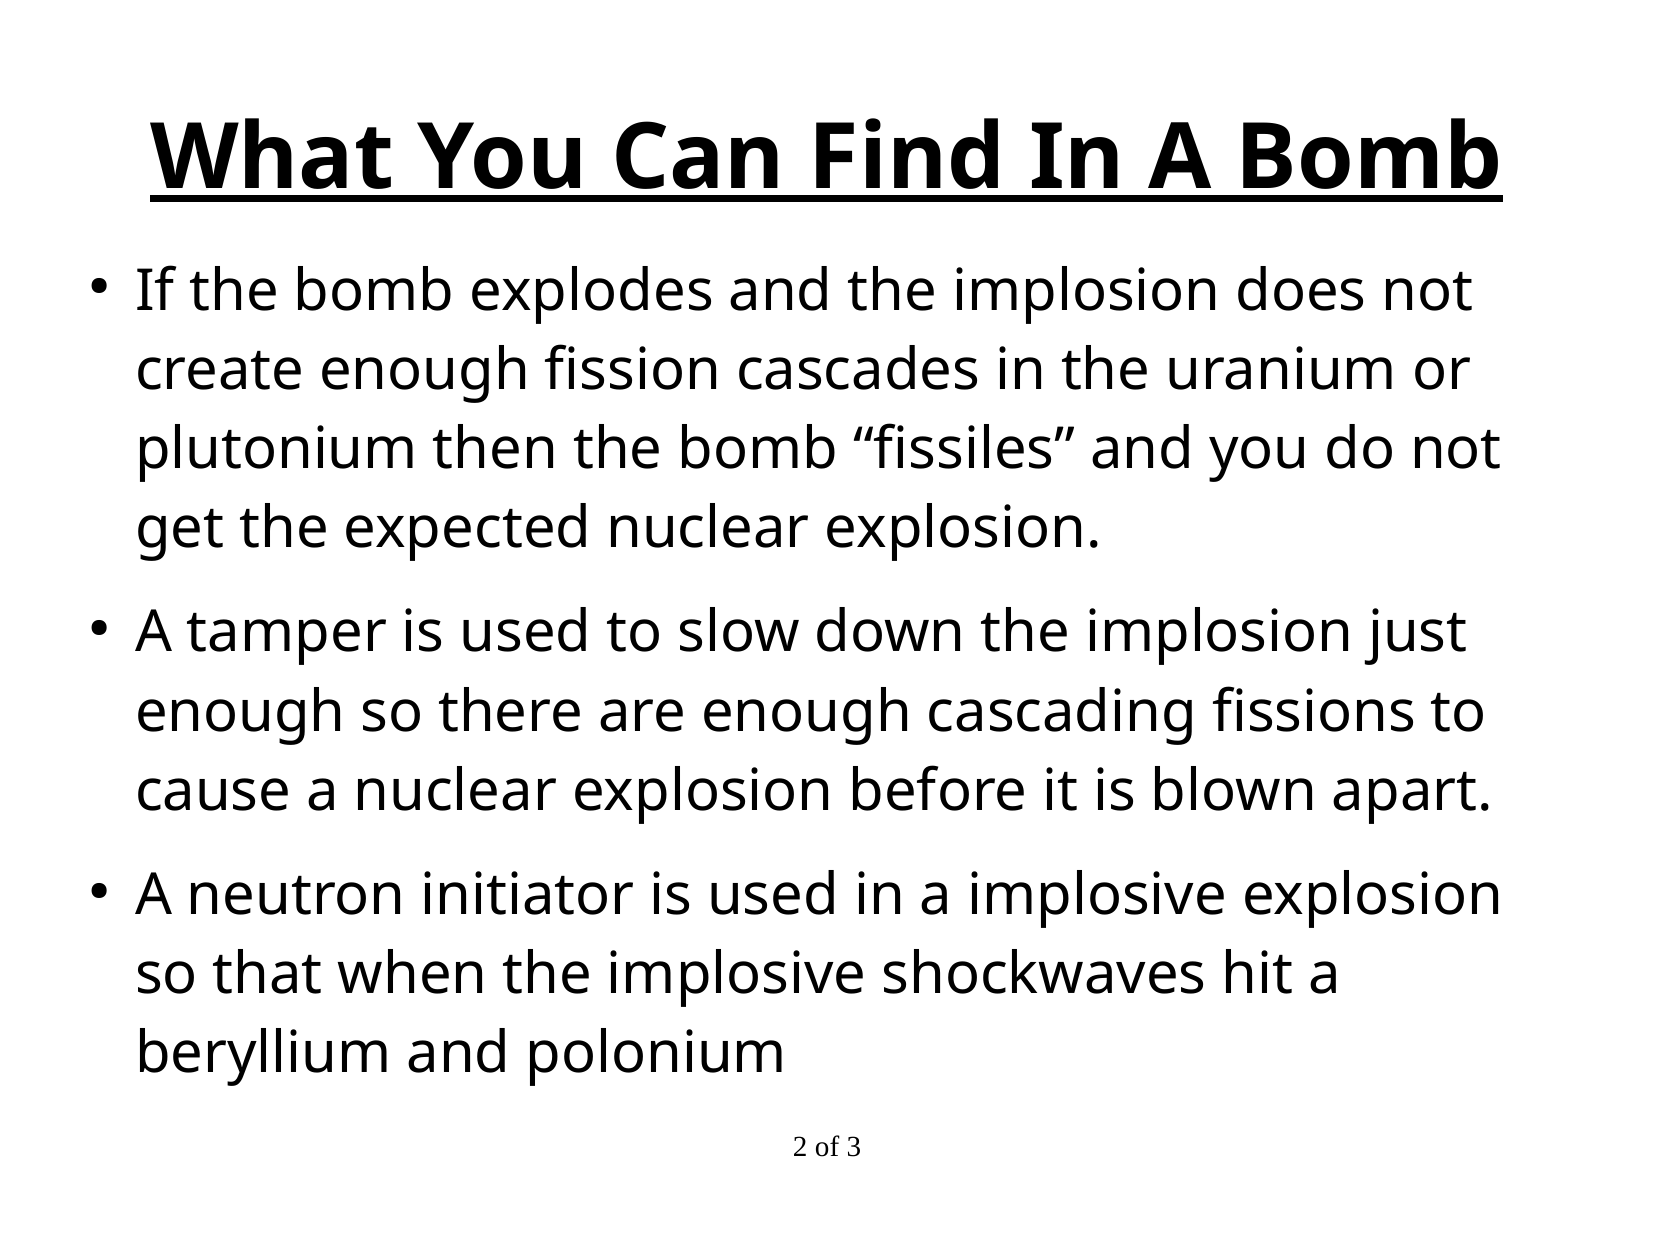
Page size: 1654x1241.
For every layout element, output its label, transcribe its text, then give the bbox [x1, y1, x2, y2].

list If the bomb explodes and the implosion does not create enough fission cascades in the uranium or plutonium then the bomb “fissiles” and you do not get the expected nuclear explosion. A tamper is used to slow down the implosion just enough so there are enough cascading fissions to cause a nuclear explosion before it is blown apart. A neutron initiator is used in a implosive explosion so that when the implosive shockwaves hit a beryllium and polonium [73, 248, 1562, 1105]
title What You Can Find In A Bomb [82, 49, 1571, 257]
